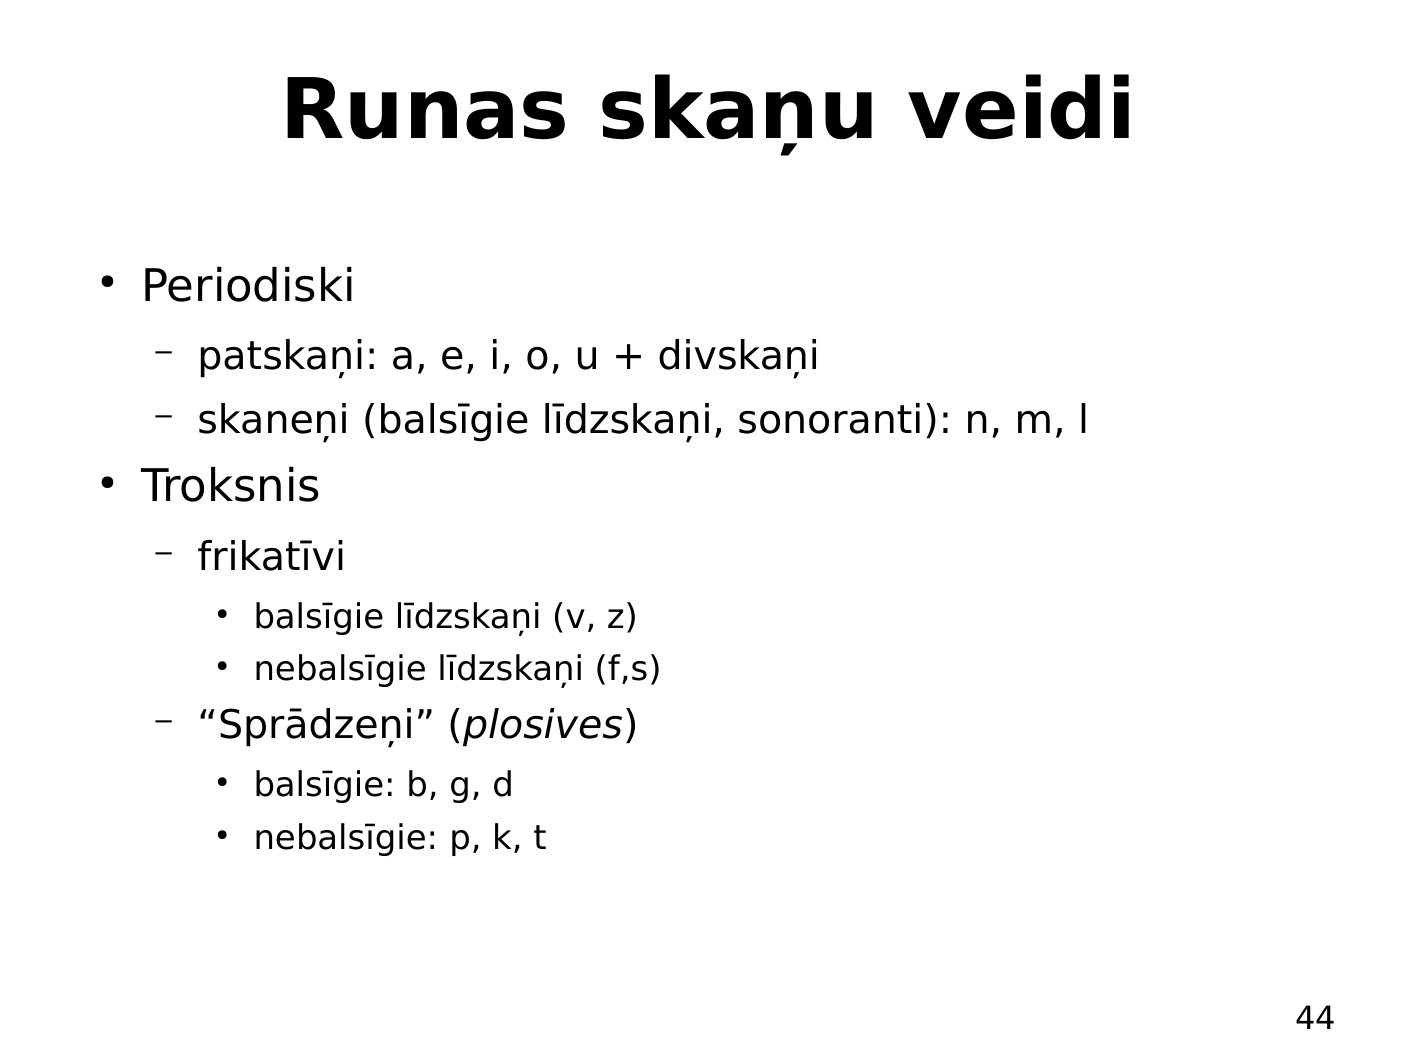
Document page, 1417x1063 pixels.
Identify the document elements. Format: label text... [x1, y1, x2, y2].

list Periodiski patskaņi: a, e, i, o, u + divskaņi skaneņi (balsīgie līdzskaņi, sonoranti): n, m, l Troksnis frikatīvi balsīgie līdzskaņi (v, z) nebalsīgie līdzskaņi (f,s) “Sprādzeņi” (plosives) balsīgie: b, g, d nebalsīgie: p, k, t [70, 248, 1346, 865]
title Runas skaņu veidi [70, 42, 1346, 168]
